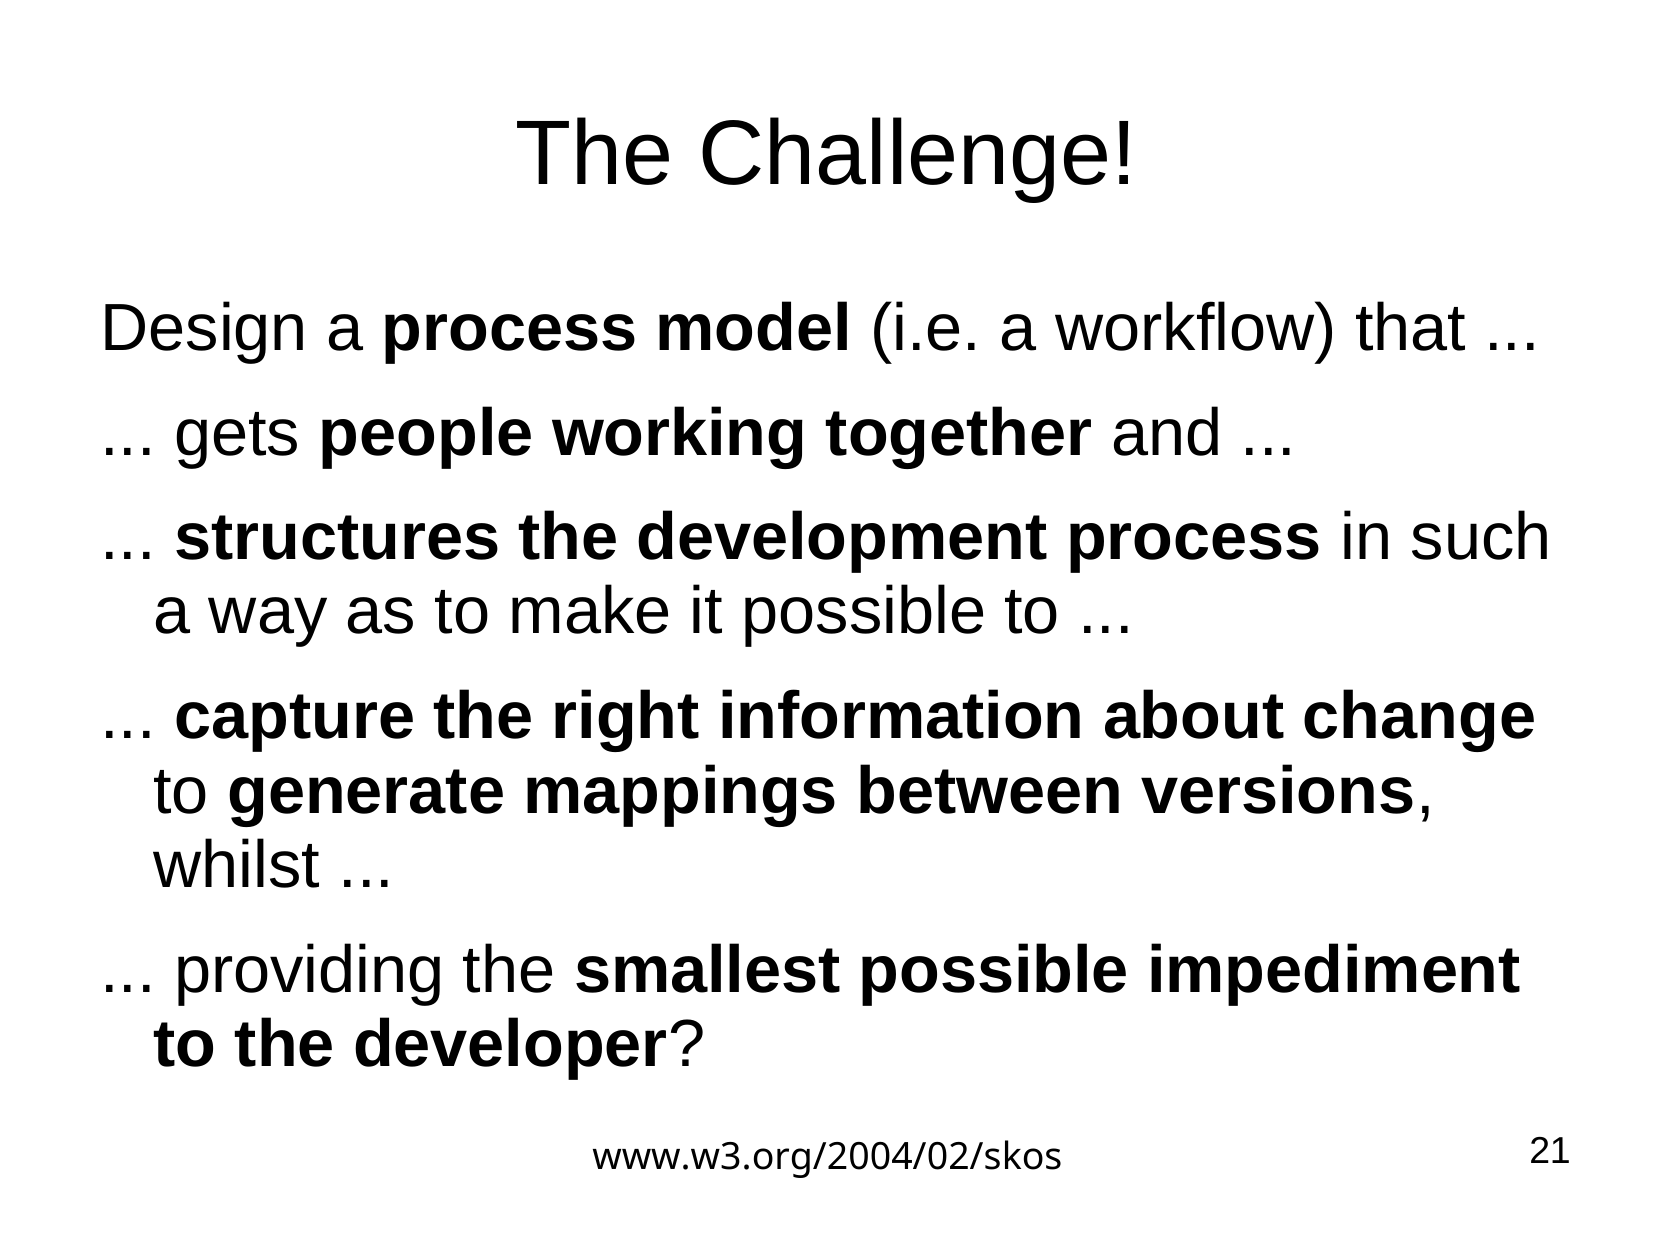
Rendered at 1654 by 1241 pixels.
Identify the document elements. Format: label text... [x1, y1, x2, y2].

title The Challenge! [82, 49, 1571, 257]
list Design a process model (i.e. a workflow) that ... ... gets people working together and ... ... structures the development process in such a way as to make it possible to ... ... capture the right information about change to generate mappings between versions, whilst ... ... providing the smallest possible impediment to the developer? [82, 290, 1571, 1109]
